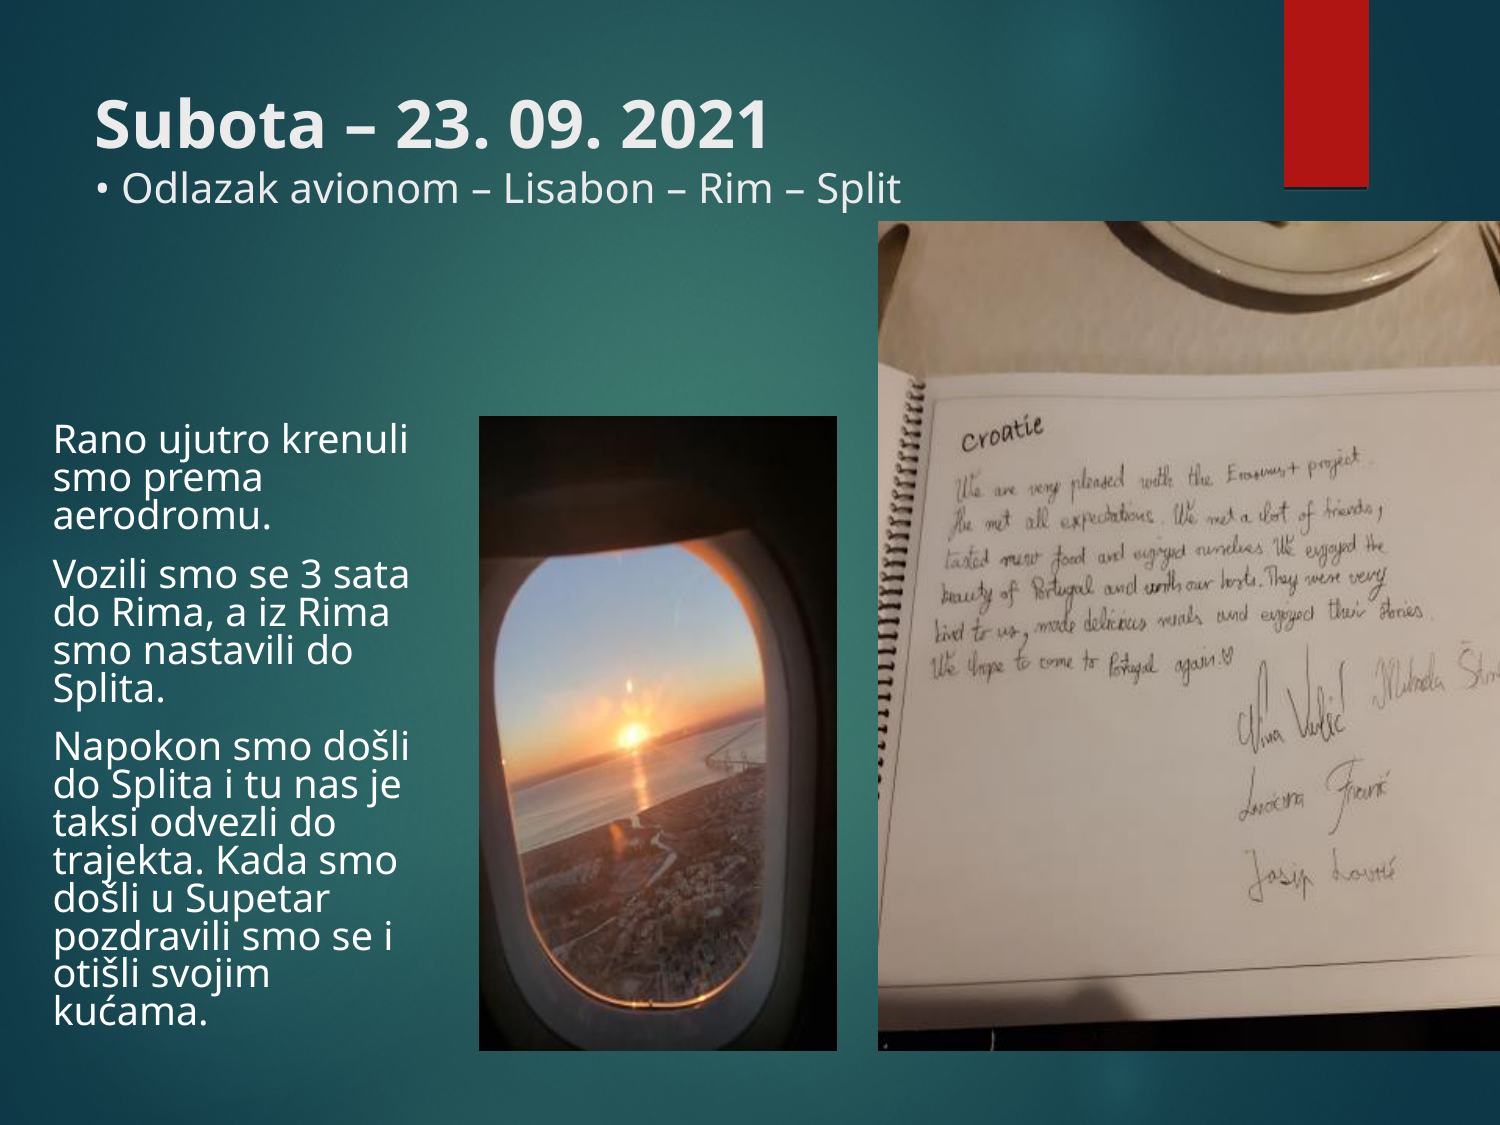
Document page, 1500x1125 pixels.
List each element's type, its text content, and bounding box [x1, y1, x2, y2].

list Rano ujutro krenuli smo prema aerodromu. Vozili smo se 3 sata do Rima, a iz Rima smo nastavili do Splita. Napokon smo došli do Splita i tu nas je taksi odvezli do trajekta. Kada smo došli u Supetar pozdravili smo se i otišli svojim kućama. [37, 416, 432, 1051]
title Subota – 23. 09. 2021 • Odlazak avionom – Lisabon – Rim – Split [79, 74, 1237, 305]
picture [479, 416, 837, 1051]
picture [878, 221, 1500, 1051]
